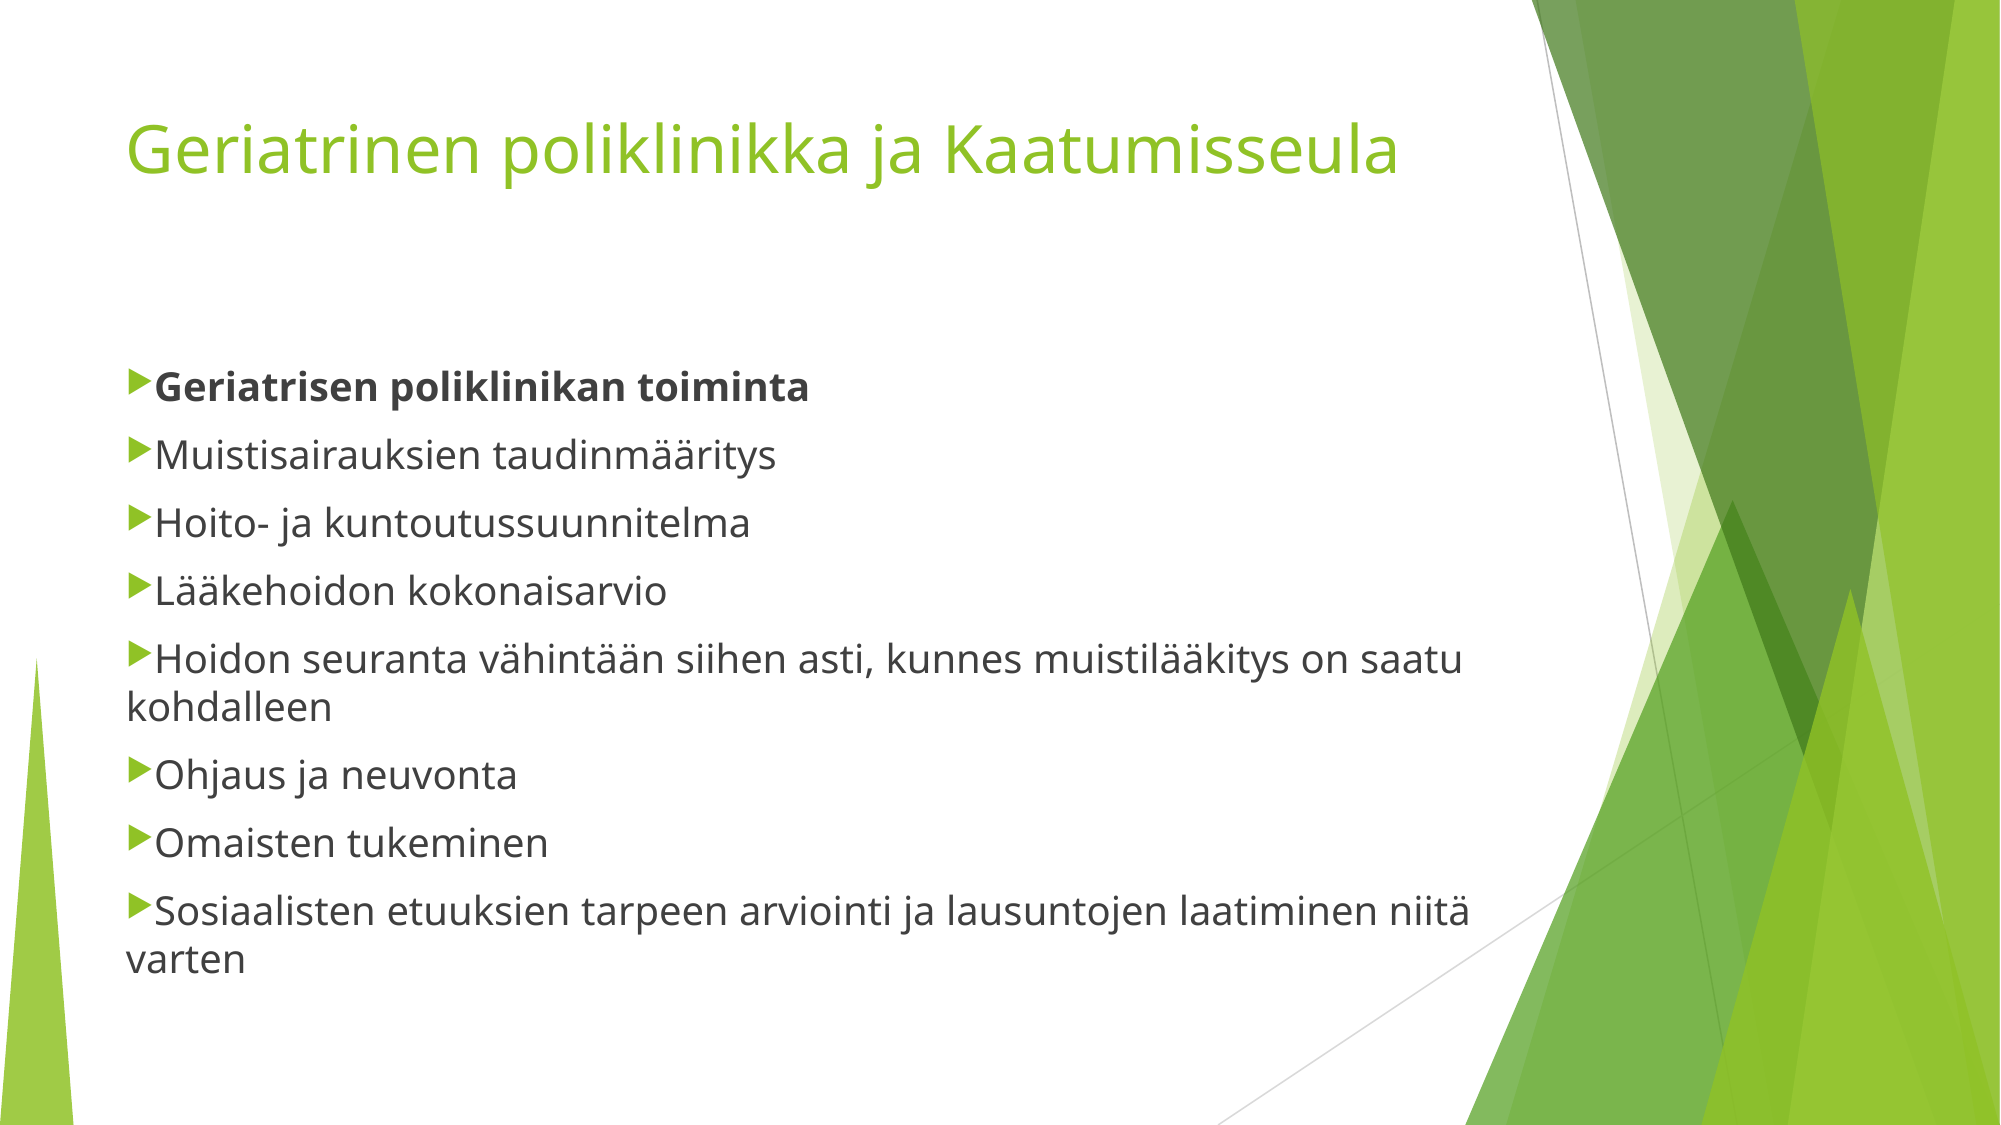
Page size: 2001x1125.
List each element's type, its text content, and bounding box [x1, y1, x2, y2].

title Geriatrinen poliklinikka ja Kaatumisseula [111, 99, 1522, 317]
list Geriatrisen poliklinikan toiminta Muistisairauksien taudinmääritys Hoito- ja kuntoutussuunnitelma Lääkehoidon kokonaisarvio Hoidon seuranta vähintään siihen asti, kunnes muistilääkitys on saatu kohdalleen Ohjaus ja neuvonta Omaisten tukeminen Sosiaalisten etuuksien tarpeen arviointi ja lausuntojen laatiminen niitä varten [111, 354, 1522, 992]
